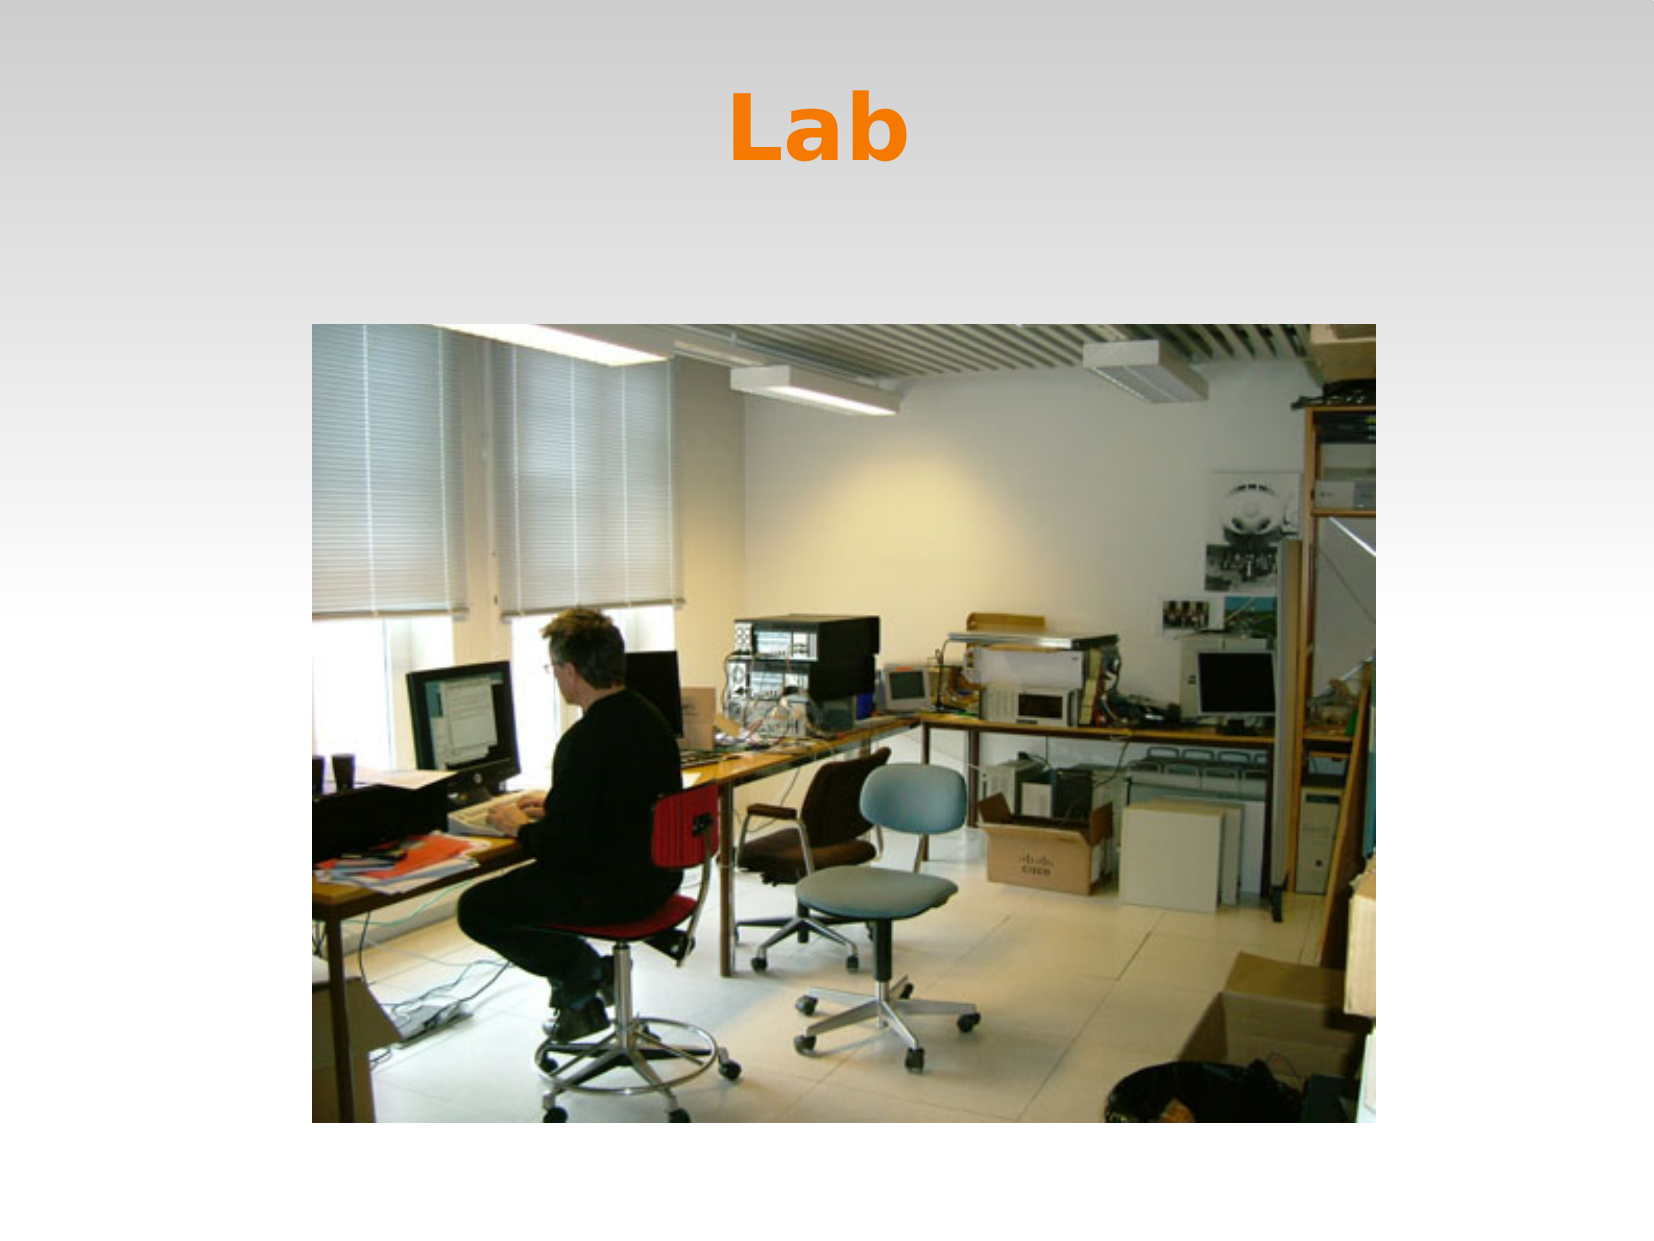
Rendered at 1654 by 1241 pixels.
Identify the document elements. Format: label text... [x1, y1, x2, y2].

picture [312, 324, 1376, 1123]
title Lab [112, 24, 1525, 233]
